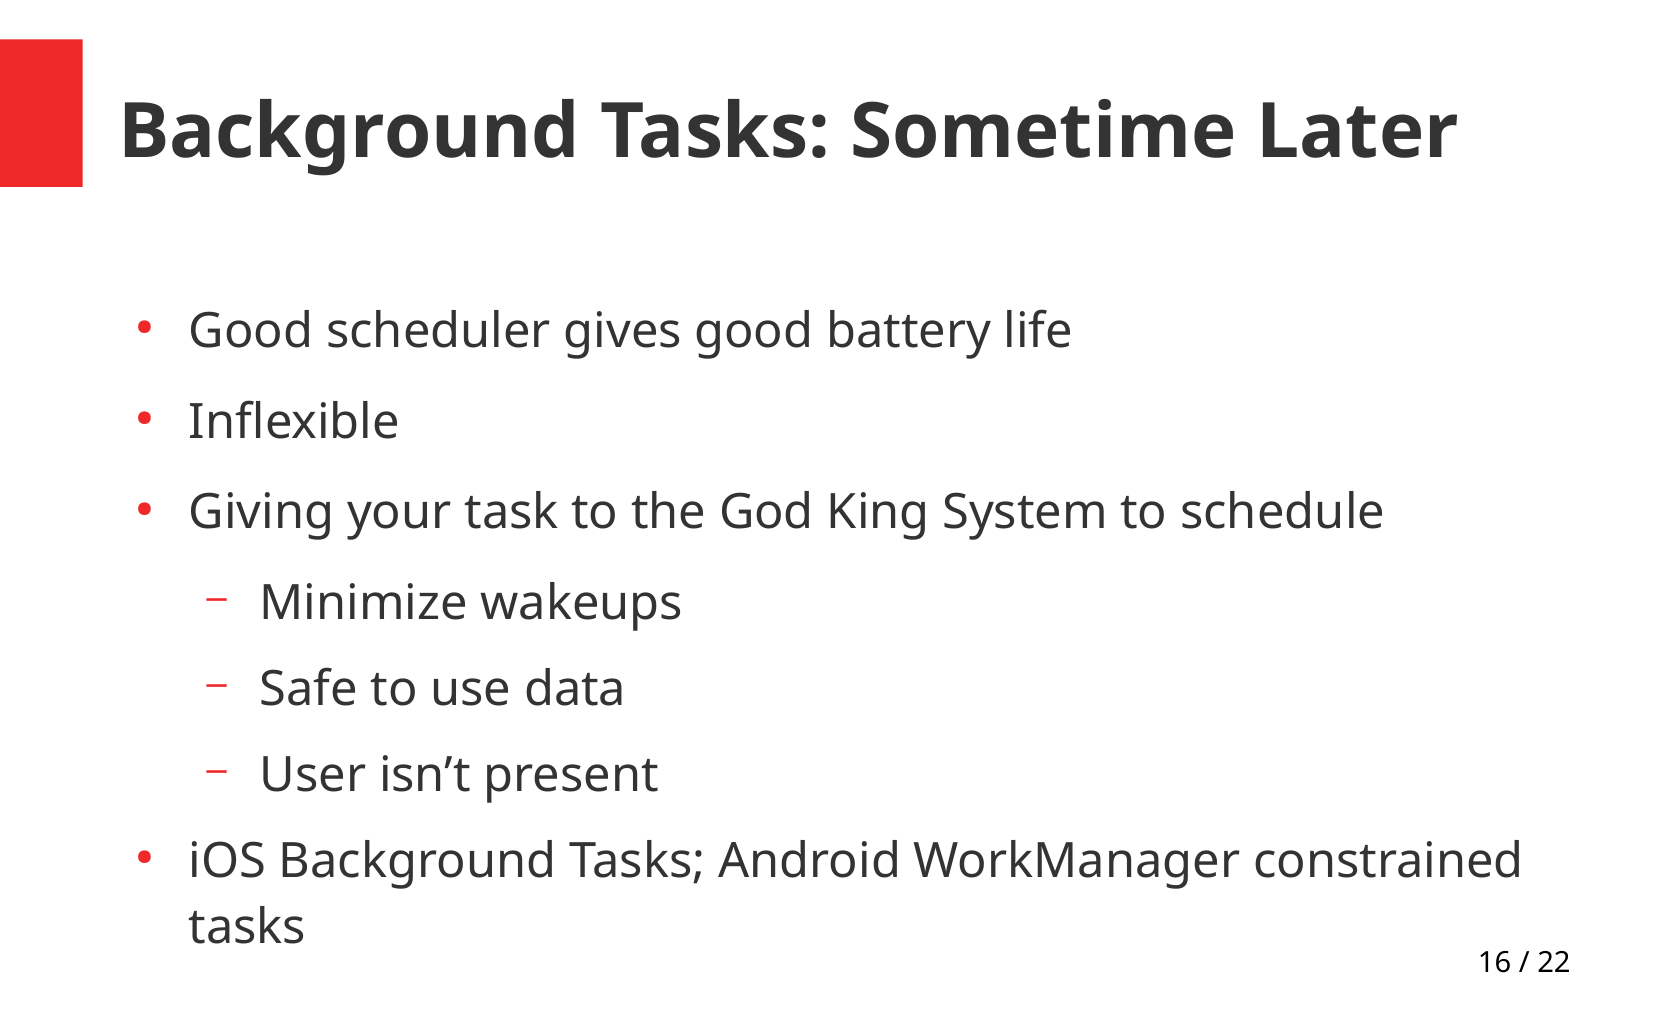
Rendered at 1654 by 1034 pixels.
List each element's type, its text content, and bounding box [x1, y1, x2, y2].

list Good scheduler gives good battery life Inflexible Giving your task to the God King System to schedule Minimize wakeups Safe to use data User isn’t present iOS Background Tasks; Android WorkManager constrained tasks [118, 295, 1536, 895]
title Background Tasks: Sometime Later [118, 38, 1571, 217]
